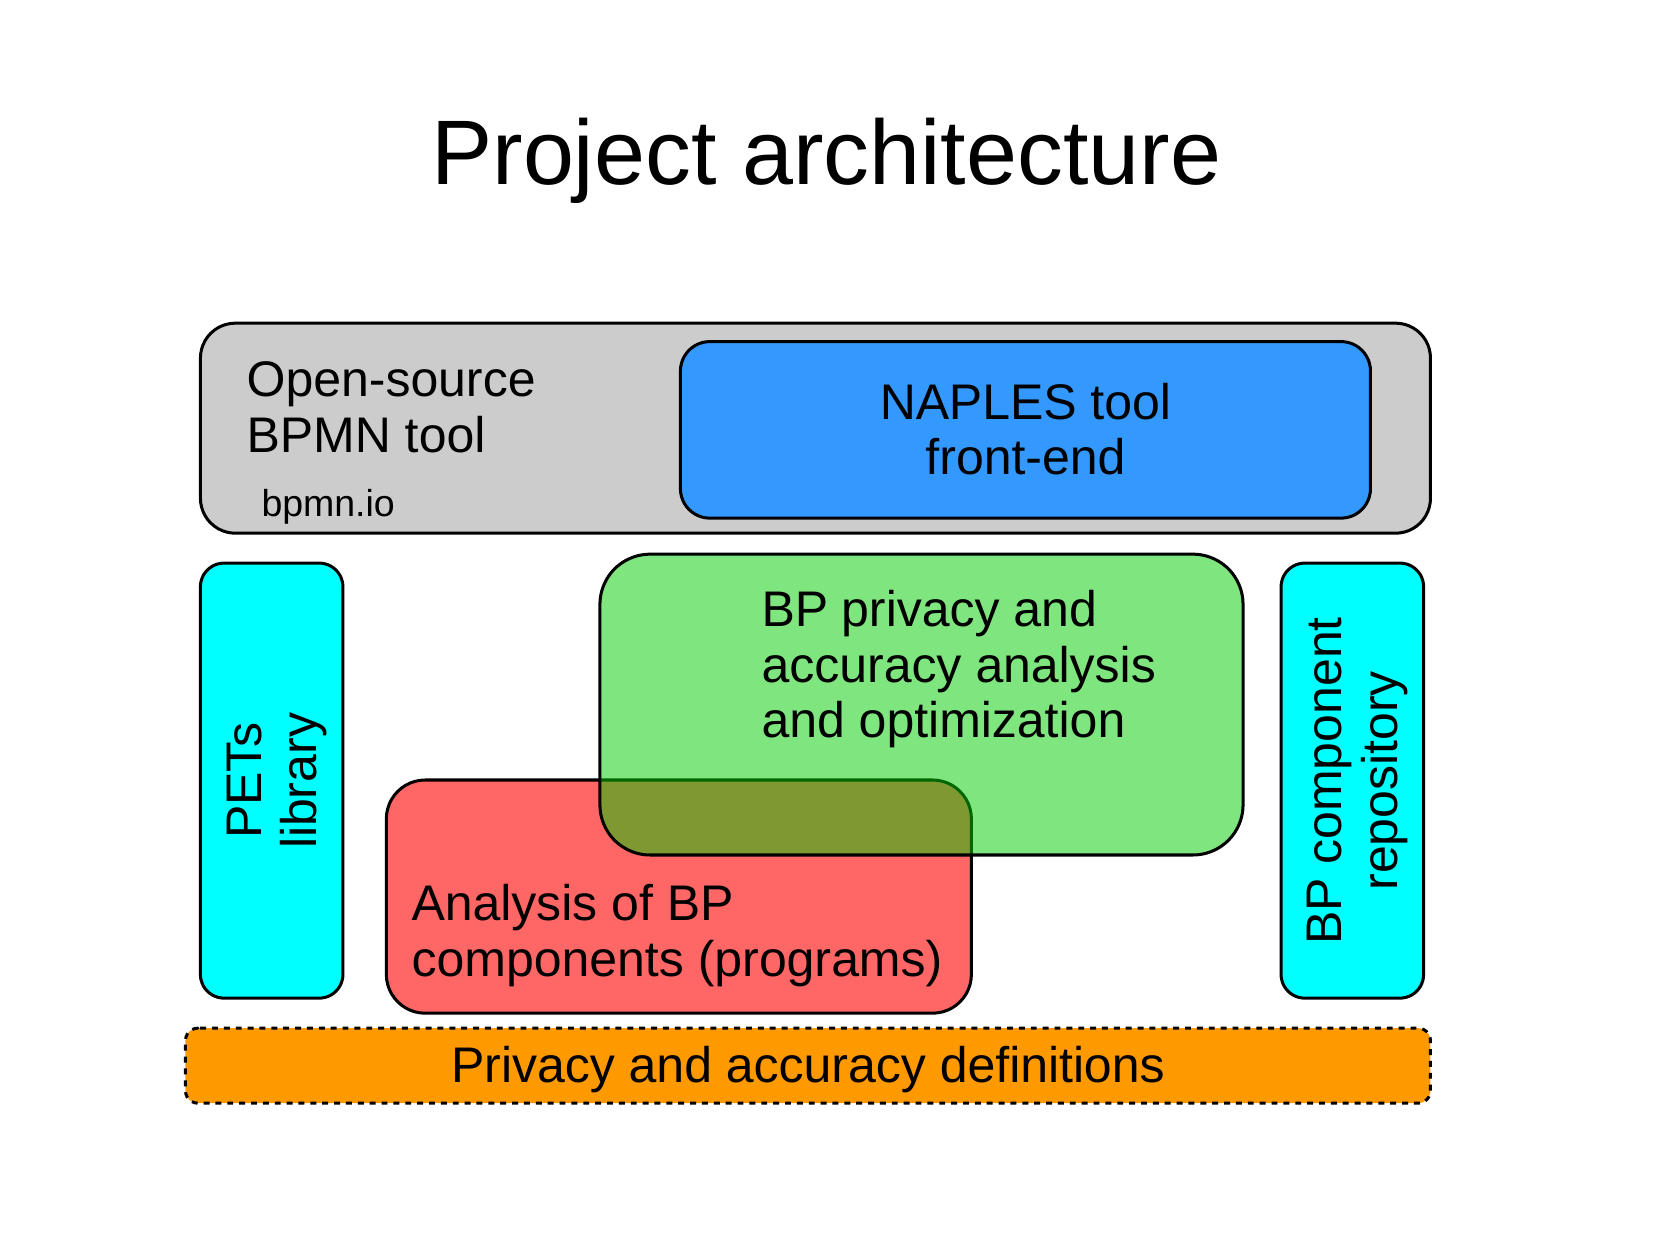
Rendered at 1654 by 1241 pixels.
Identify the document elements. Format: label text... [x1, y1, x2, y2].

text_box BP privacy and accuracy analysis and optimization [745, 572, 1185, 759]
text_box NAPLES tool front-end [680, 341, 1371, 519]
text_box [386, 554, 1244, 1014]
text_box bpmn.io [245, 473, 486, 533]
text_box PETs library [200, 563, 343, 999]
text_box BP component repository [1281, 563, 1424, 999]
text_box Open-source BPMN tool [230, 342, 561, 474]
text_box [200, 323, 1431, 534]
title Project architecture [82, 49, 1571, 257]
text_box Privacy and accuracy definitions [185, 1028, 1431, 1104]
text_box Analysis of BP components (programs) [395, 866, 966, 997]
